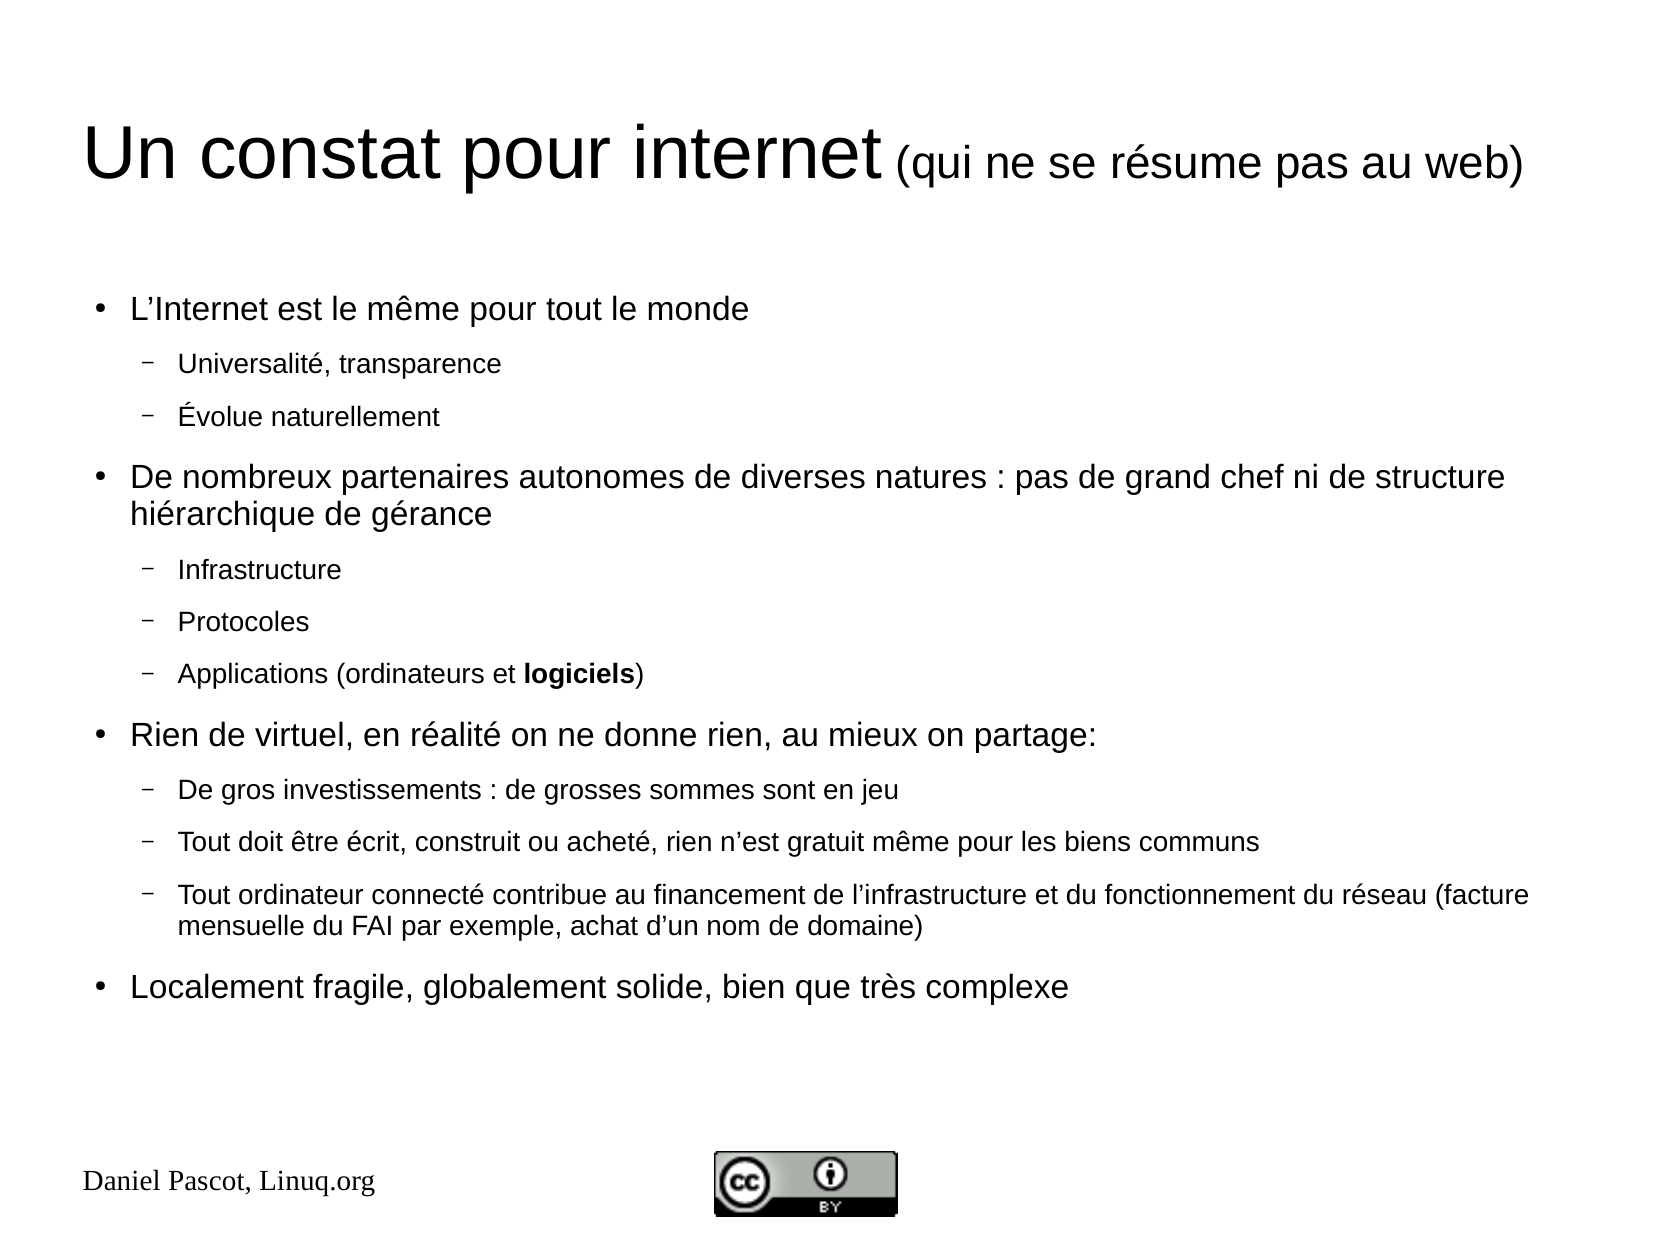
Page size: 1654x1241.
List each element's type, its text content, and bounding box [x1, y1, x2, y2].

title Un constat pour internet (qui ne se résume pas au web) [82, 49, 1571, 257]
list L’Internet est le même pour tout le monde Universalité, transparence Évolue naturellement De nombreux partenaires autonomes de diverses natures : pas de grand chef ni de structure hiérarchique de gérance Infrastructure Protocoles Applications (ordinateurs et logiciels) Rien de virtuel, en réalité on ne donne rien, au mieux on partage: De gros investissements : de grosses sommes sont en jeu Tout doit être écrit, construit ou acheté, rien n’est gratuit même pour les biens communs Tout ordinateur connecté contribue au financement de l’infrastructure et du fonctionnement du réseau (facture mensuelle du FAI par exemple, achat d’un nom de domaine) Localement fragile, globalement solide, bien que très complexe [82, 290, 1571, 1010]
picture [714, 1151, 898, 1217]
